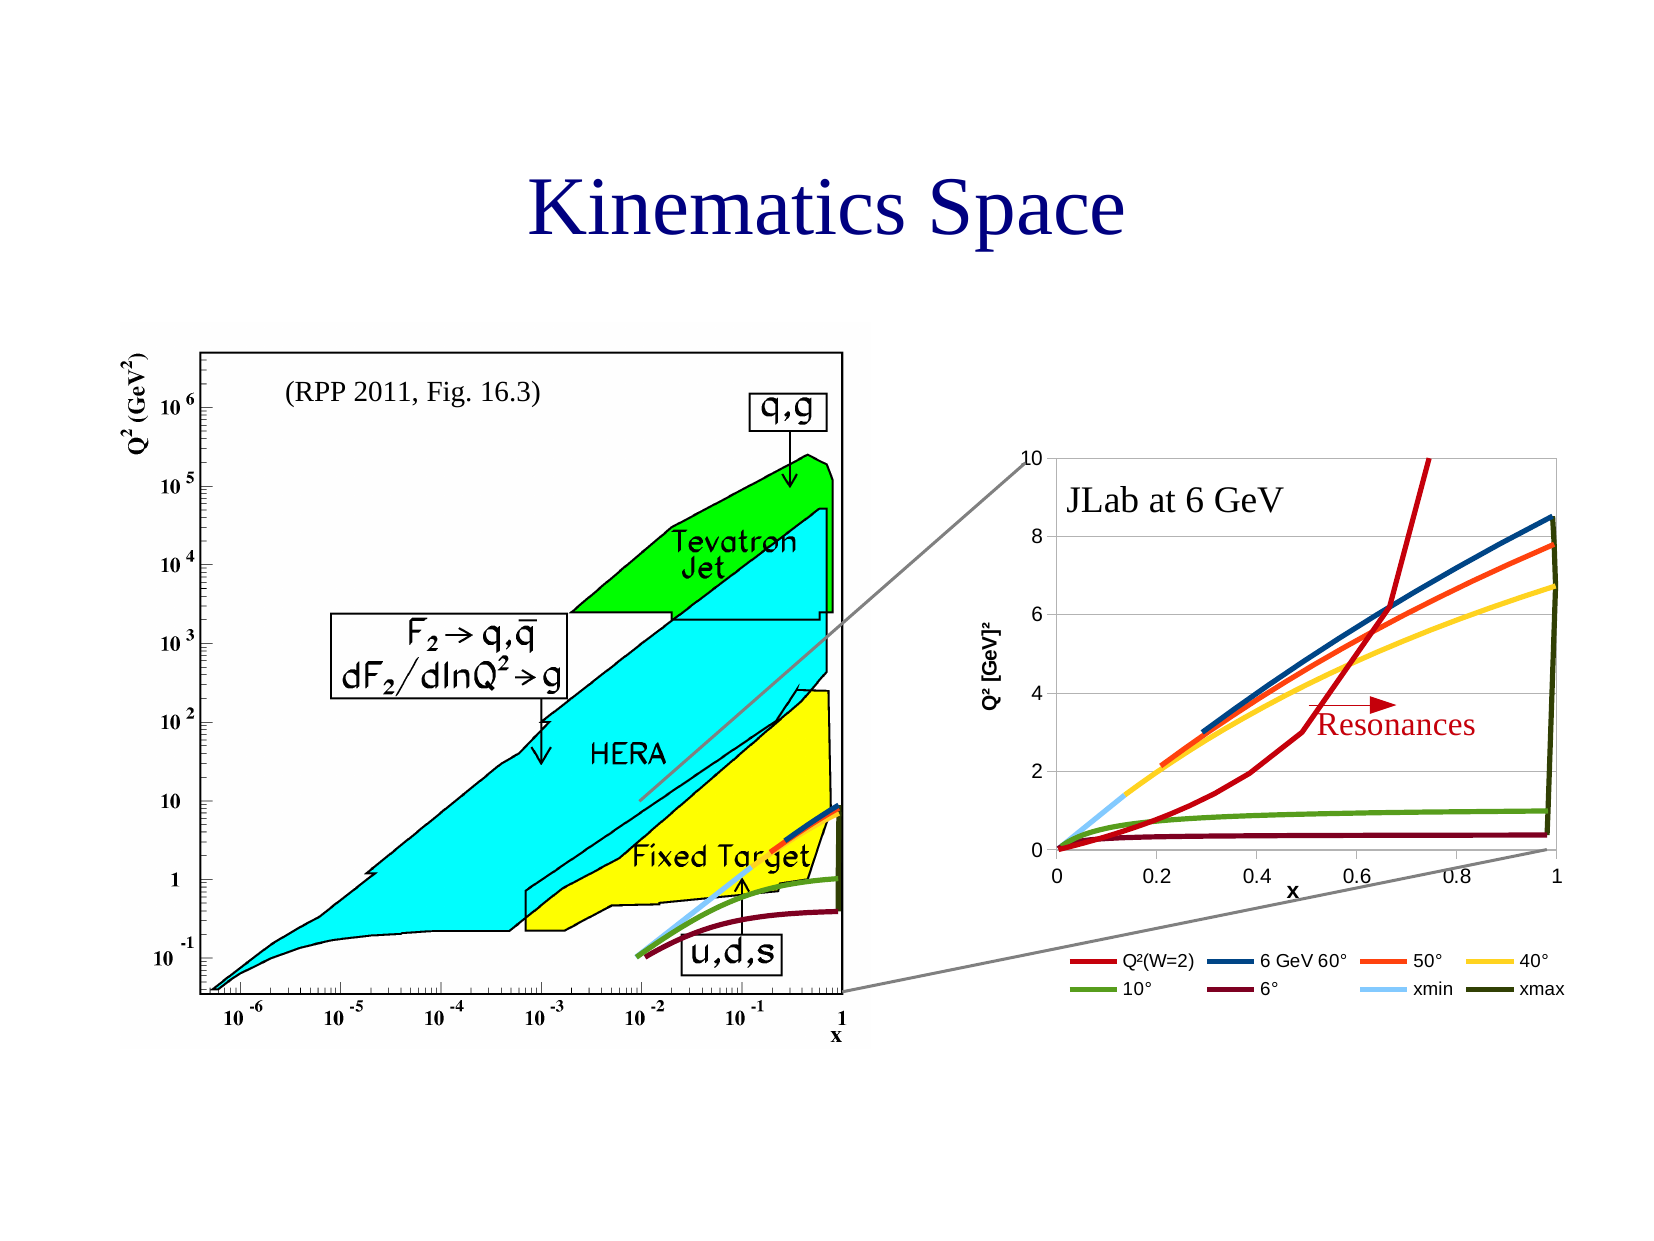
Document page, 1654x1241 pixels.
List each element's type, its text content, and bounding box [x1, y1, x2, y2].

text_box (RPP 2011, Fig. 16.3) [285, 375, 543, 411]
title Kinematics Space [121, 102, 1534, 311]
chart [221, 394, 852, 969]
chart [945, 435, 1576, 1010]
text_box JLab at 6 GeV [1066, 478, 1285, 525]
picture [120, 322, 871, 1049]
text_box Resonances [1317, 705, 1476, 746]
